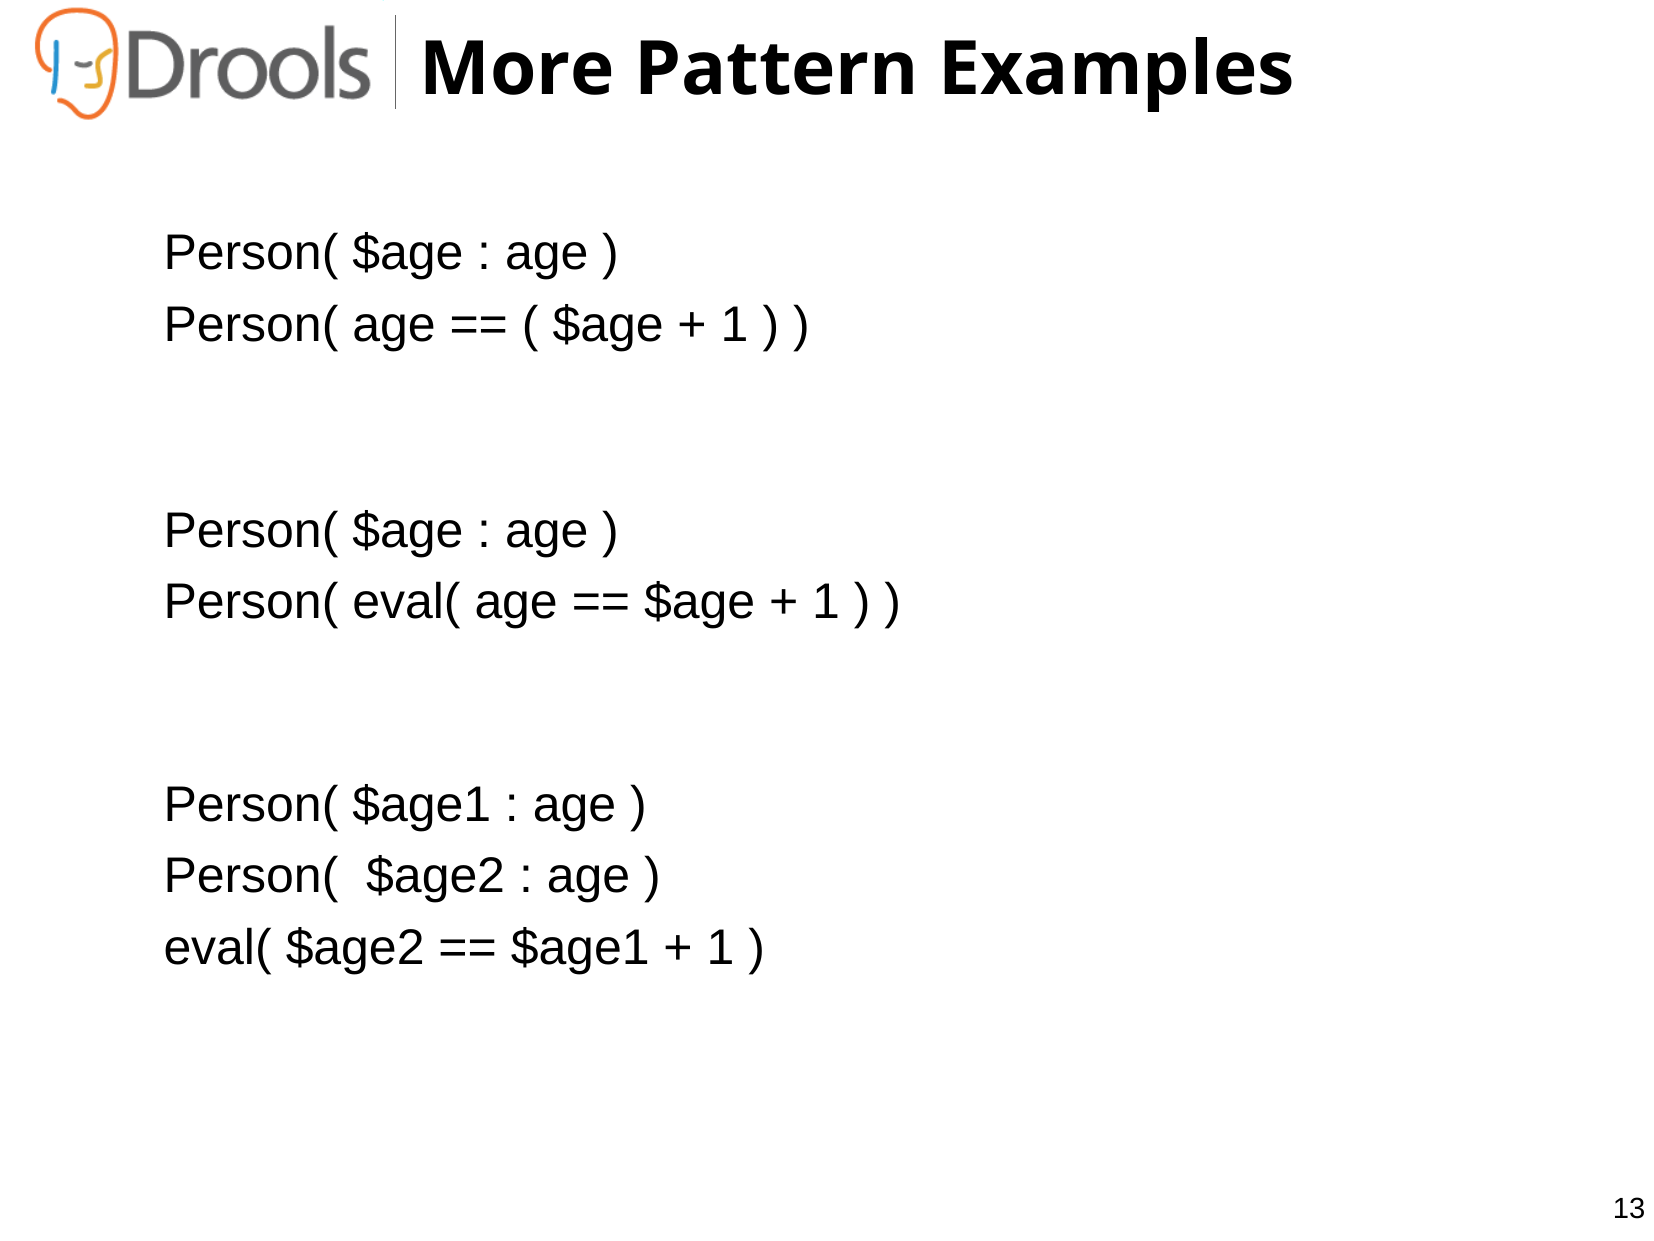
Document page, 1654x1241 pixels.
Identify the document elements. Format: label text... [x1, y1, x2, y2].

list Person( $age1 : age ) Person( $age2 : age ) eval( $age2 == $age1 + 1 ) [163, 776, 1270, 976]
picture [29, 0, 384, 126]
list Person( $age : age ) Person( age == ( $age + 1 ) ) [163, 224, 1270, 352]
list Person( $age : age ) Person( eval( age == $age + 1 ) ) [163, 501, 1270, 630]
title More Pattern Examples [419, 5, 1630, 125]
